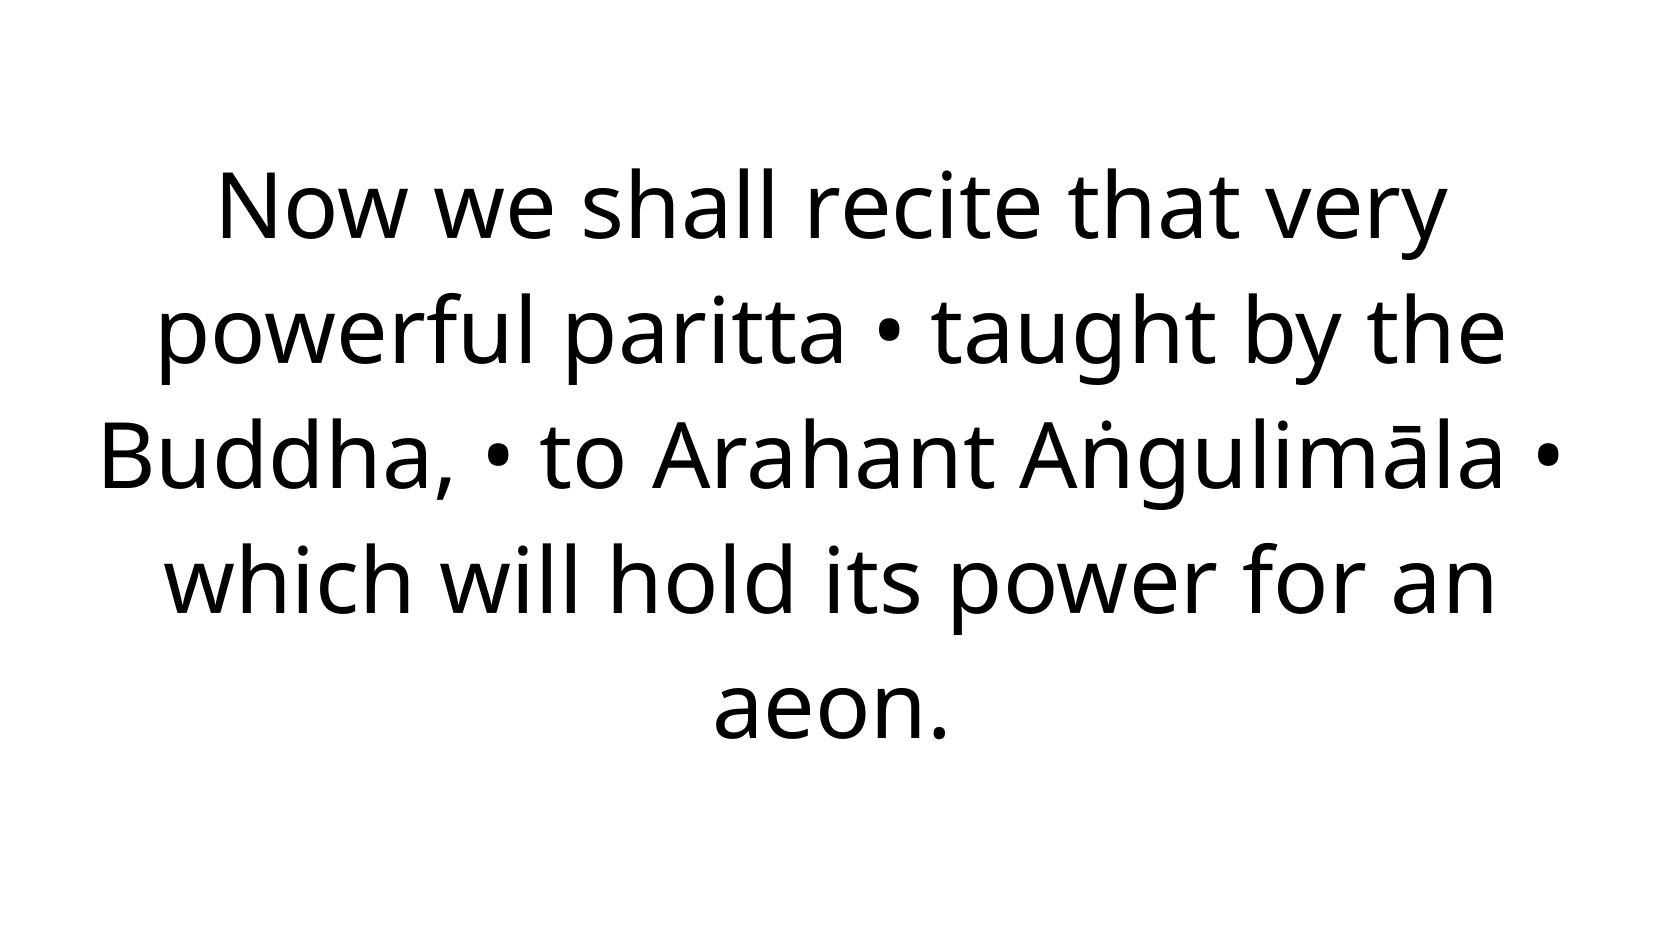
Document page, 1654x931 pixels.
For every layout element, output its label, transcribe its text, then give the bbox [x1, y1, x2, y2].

subtitle Now we shall recite that very powerful paritta • taught by the Buddha, • to Arahant Aṅgulimāla • which will hold its power for an aeon. [87, 67, 1577, 839]
